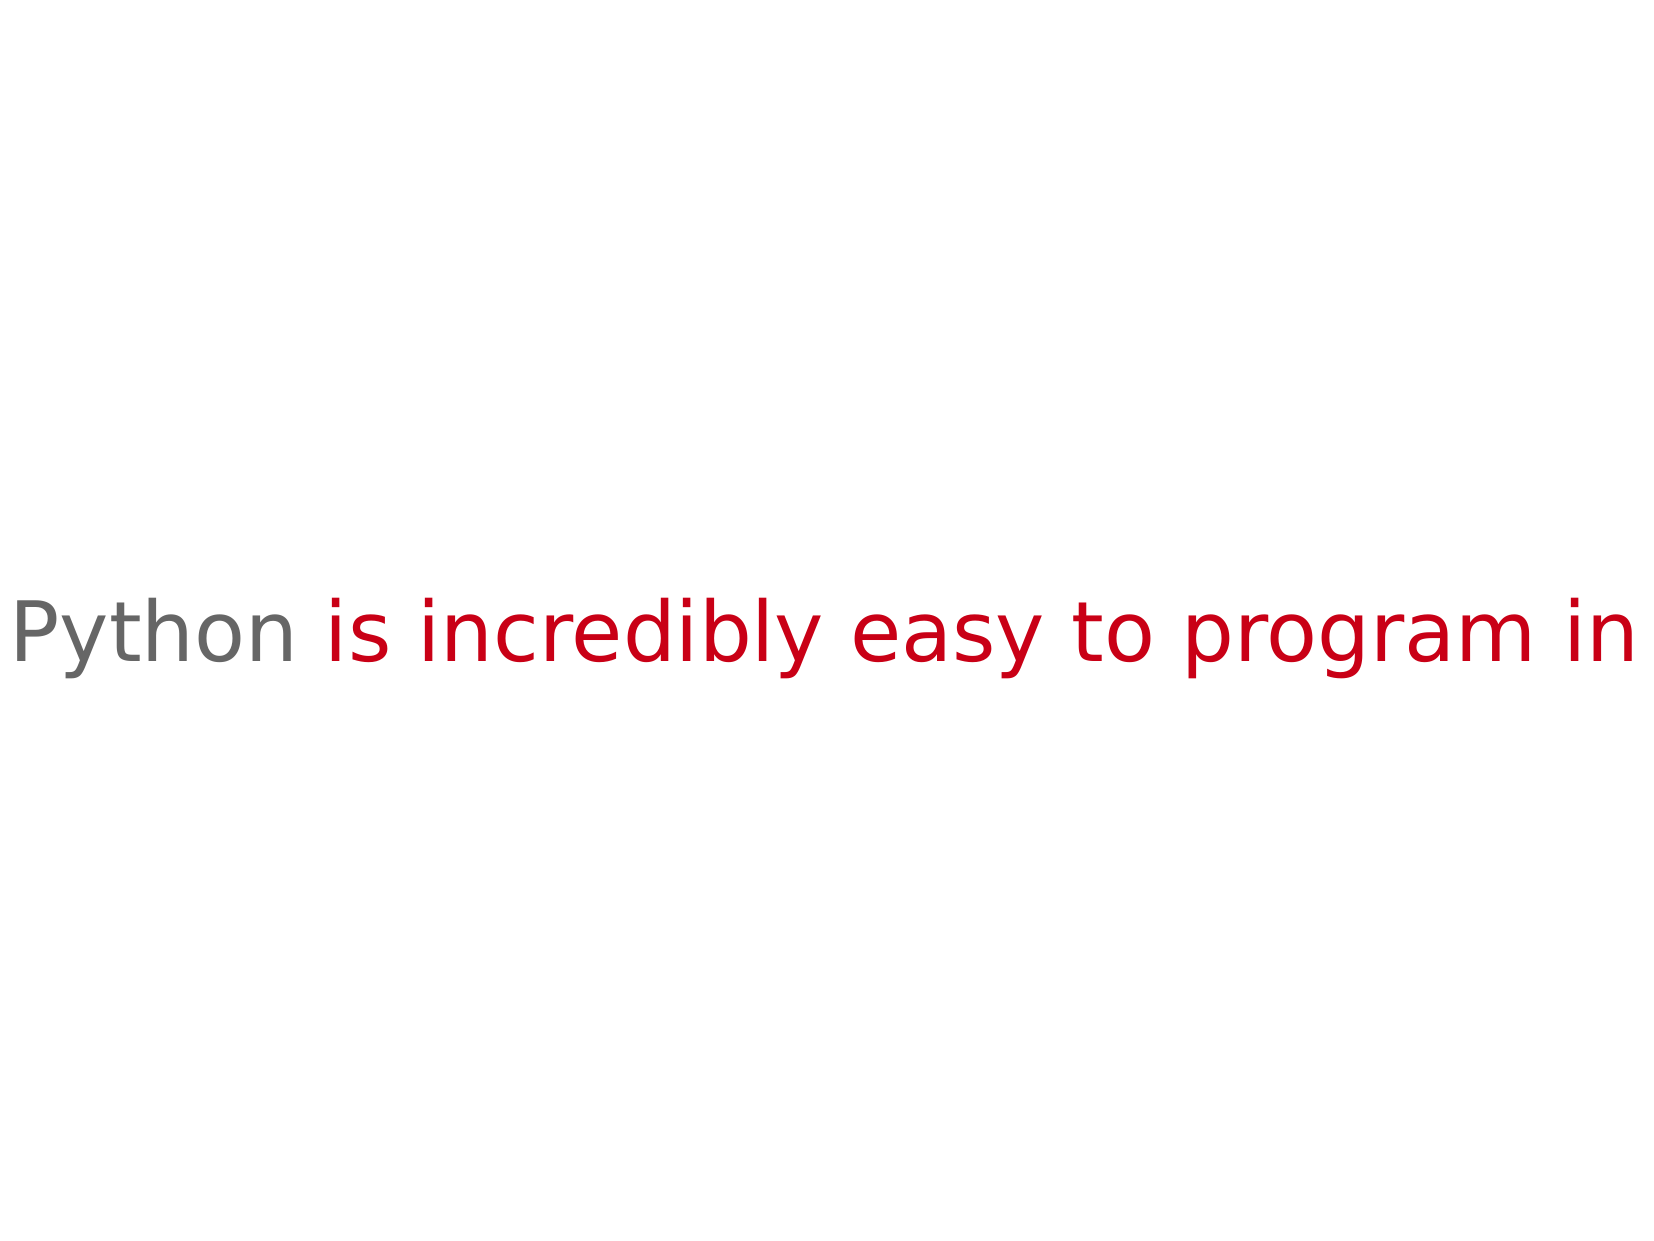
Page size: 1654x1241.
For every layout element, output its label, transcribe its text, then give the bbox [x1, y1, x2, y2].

subtitle Python is incredibly easy to program in [0, 56, 1651, 1102]
